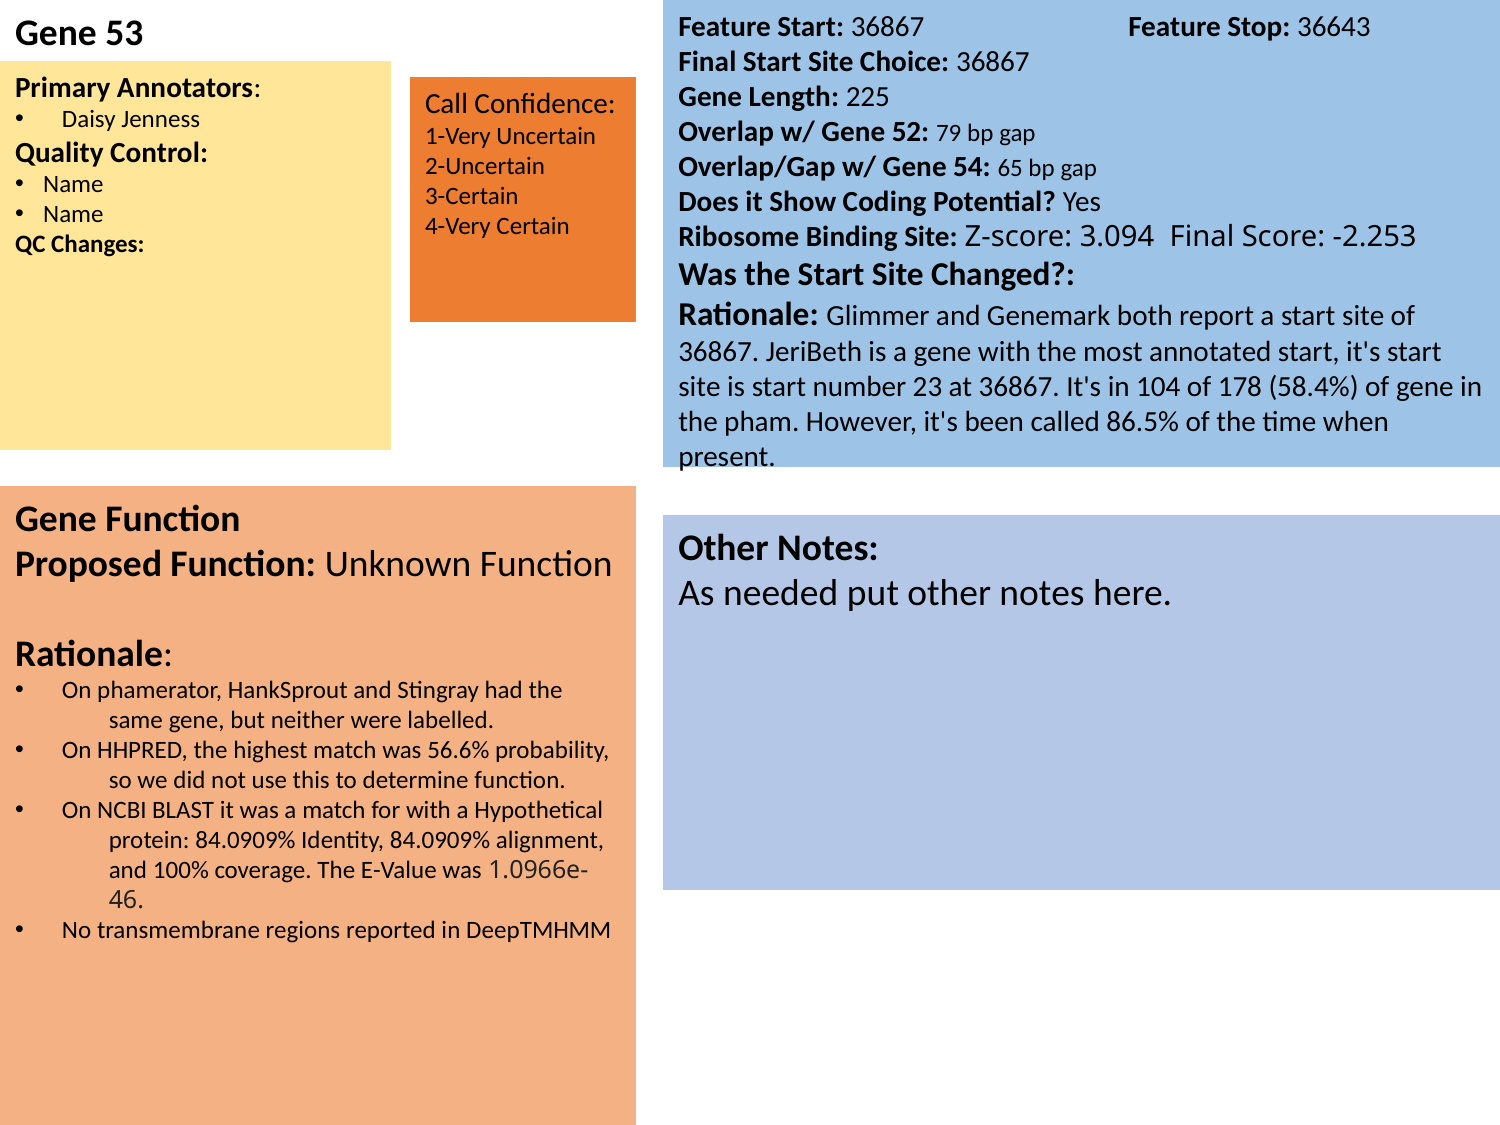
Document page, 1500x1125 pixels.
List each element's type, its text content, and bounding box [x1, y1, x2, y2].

text_box Gene Function Proposed Function: Unknown Function Rationale: On phamerator, HankSprout and Stingray had the same gene, but neither were labelled. On HHPRED, the highest match was 56.6% probability, so we did not use this to determine function. On NCBI BLAST it was a match for with a Hypothetical protein: 84.0909% Identity, 84.0909% alignment, and 100% coverage. The E-Value was 1.0966e-46. No transmembrane regions reported in DeepTMHMM [0, 486, 636, 1125]
text_box Primary Annotators: Daisy Jenness Quality Control: Name Name QC Changes: [0, 61, 391, 450]
text_box Feature Start: 36867 Feature Stop: 36643 Final Start Site Choice: 36867 Gene Length: 225 Overlap w/ Gene 52: 79 bp gap Overlap/Gap w/ Gene 54: 65 bp gap Does it Show Coding Potential? Yes Ribosome Binding Site: Z-score: 3.094 Final Score: -2.253 Was the Start Site Changed?: Rationale: Glimmer and Genemark both report a start site of 36867. JeriBeth is a gene with the most annotated start, it's start site is start number 23 at 36867. It's in 104 of 178 (58.4%) of gene in the pham. However, it's been called 86.5% of the time when present. [663, 0, 1500, 467]
text_box Call Confidence: 1-Very Uncertain 2-Uncertain 3-Certain 4-Very Certain [410, 77, 636, 322]
text_box Gene 53 [0, 0, 160, 61]
text_box Other Notes: As needed put other notes here. [663, 515, 1500, 890]
